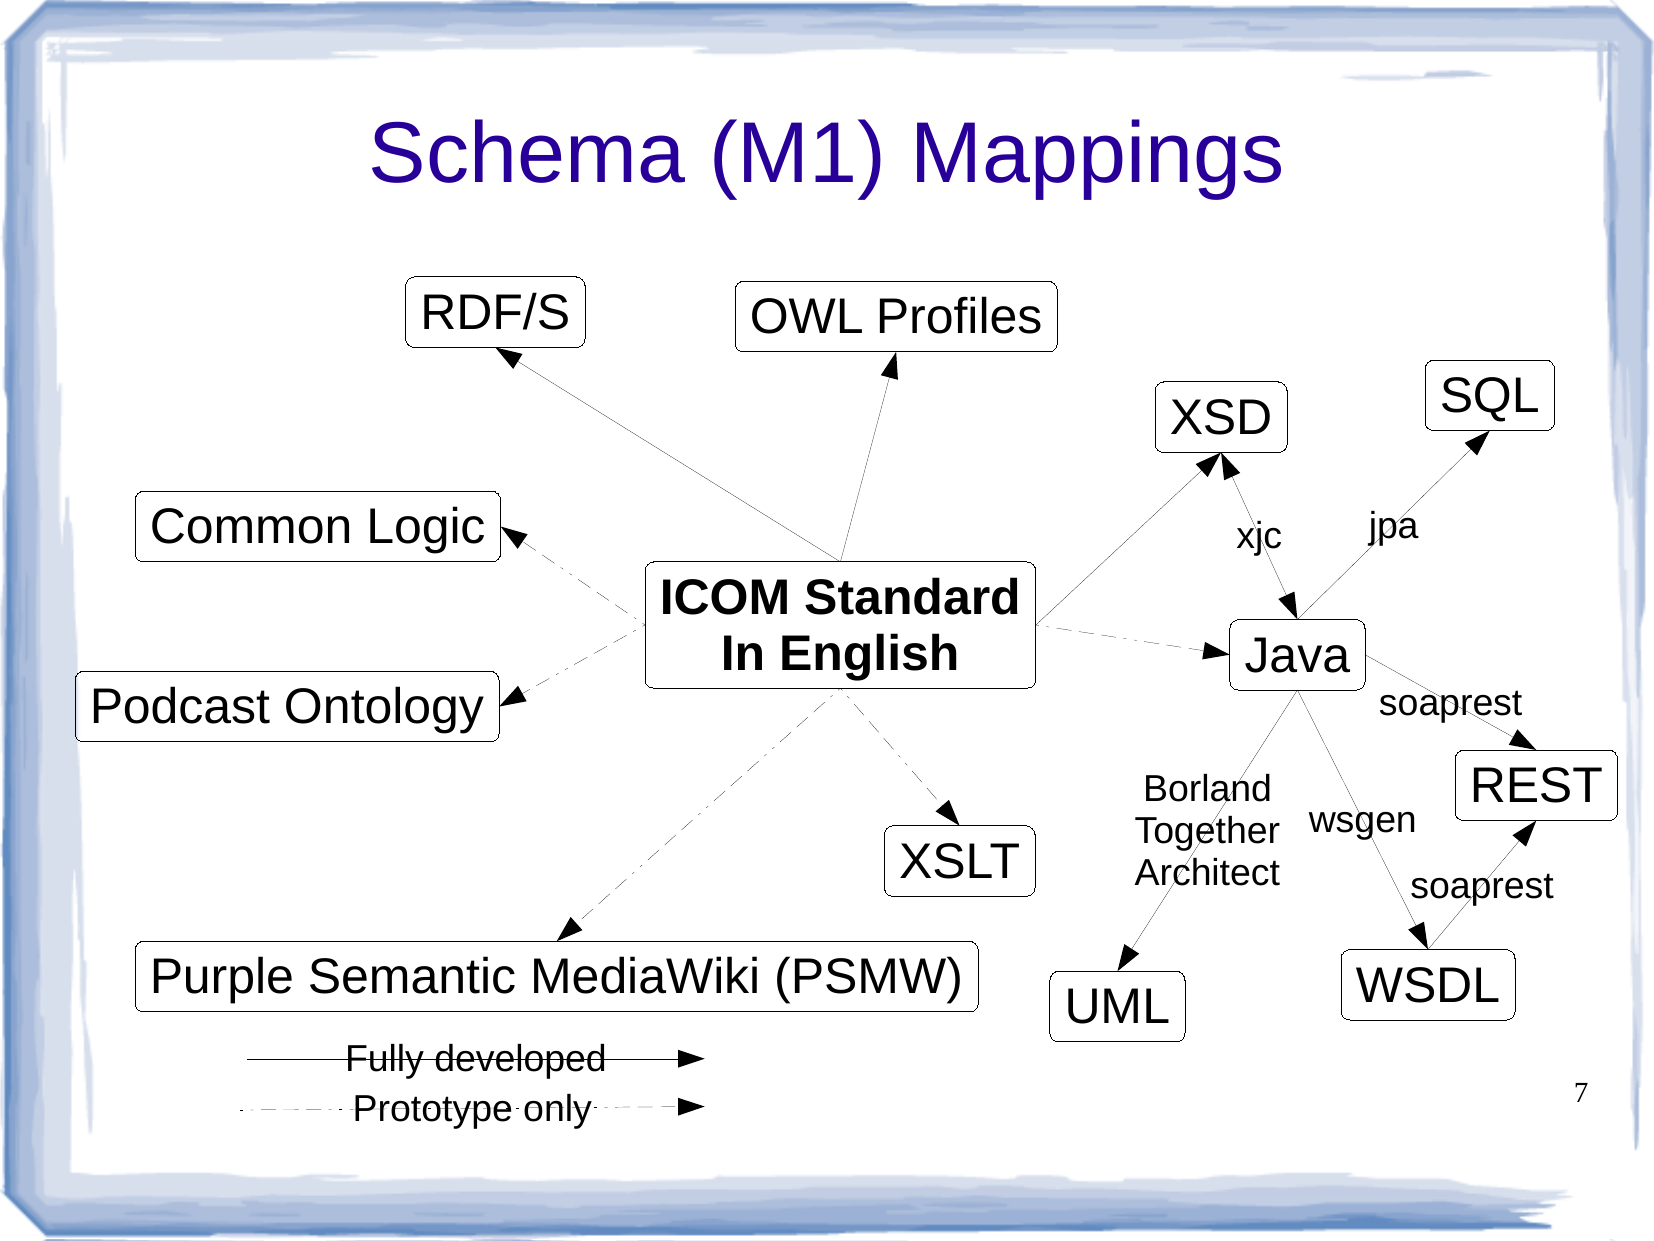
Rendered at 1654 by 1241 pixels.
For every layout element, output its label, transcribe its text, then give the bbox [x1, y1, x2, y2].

text_box SQL [1425, 360, 1555, 431]
text_box RDF/S [405, 276, 586, 348]
text_box ICOM Standard In English [645, 561, 1036, 689]
text_box WSDL [1341, 949, 1516, 1021]
text_box XSD [1155, 381, 1288, 453]
text_box REST [1455, 750, 1618, 821]
text_box OWL Profiles [735, 281, 1058, 352]
text_box Podcast Ontology [75, 671, 500, 742]
title Schema (M1) Mappings [82, 49, 1571, 257]
text_box UML [1049, 971, 1186, 1042]
text_box XSLT [884, 825, 1036, 897]
text_box Purple Semantic MediaWiki (PSMW) [135, 941, 979, 1012]
text_box Java [1229, 619, 1366, 691]
text_box Common Logic [135, 491, 501, 562]
picture [0, 0, 1654, 1241]
